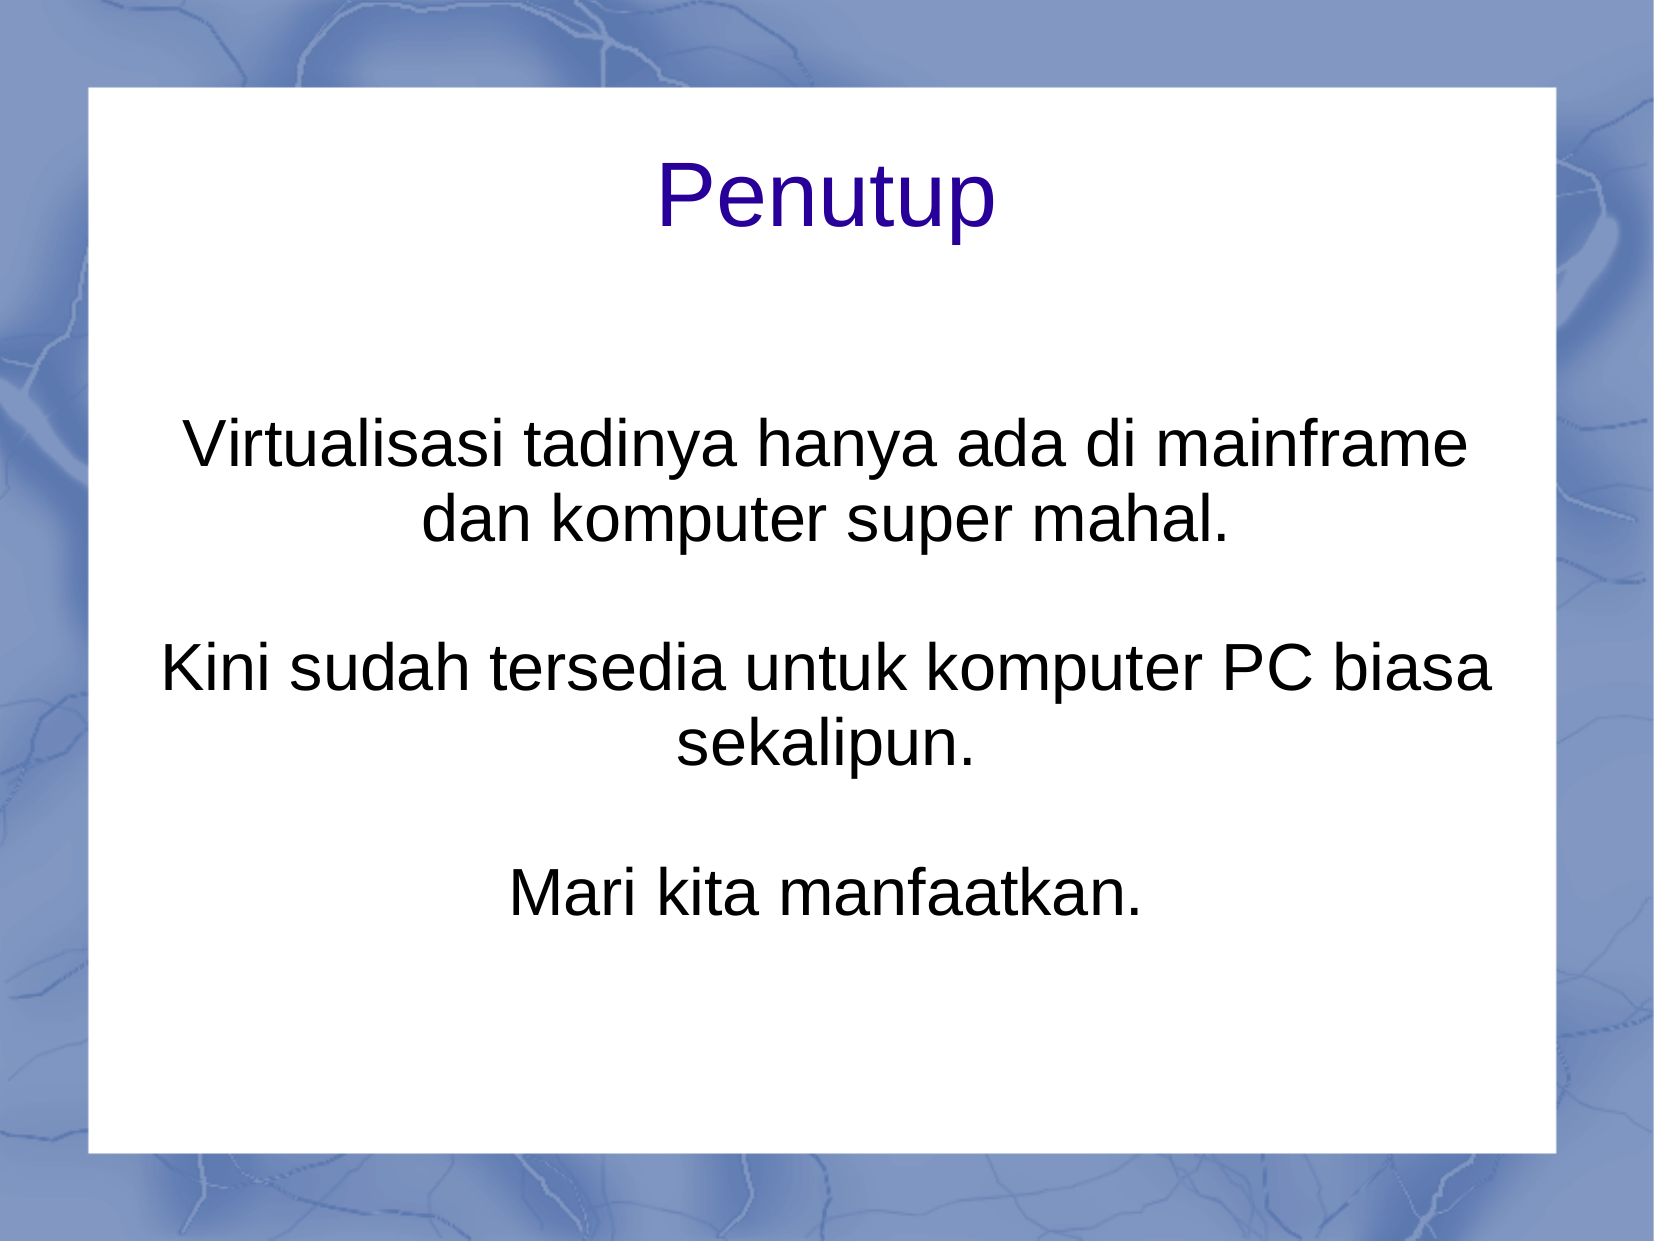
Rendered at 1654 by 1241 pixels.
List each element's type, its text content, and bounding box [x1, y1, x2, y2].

subtitle Virtualisasi tadinya hanya ada di mainframe dan komputer super mahal. Kini sudah tersedia untuk komputer PC biasa sekalipun. Mari kita manfaatkan. [147, 333, 1506, 1003]
title Penutup [118, 98, 1536, 291]
picture [0, 0, 1654, 1241]
